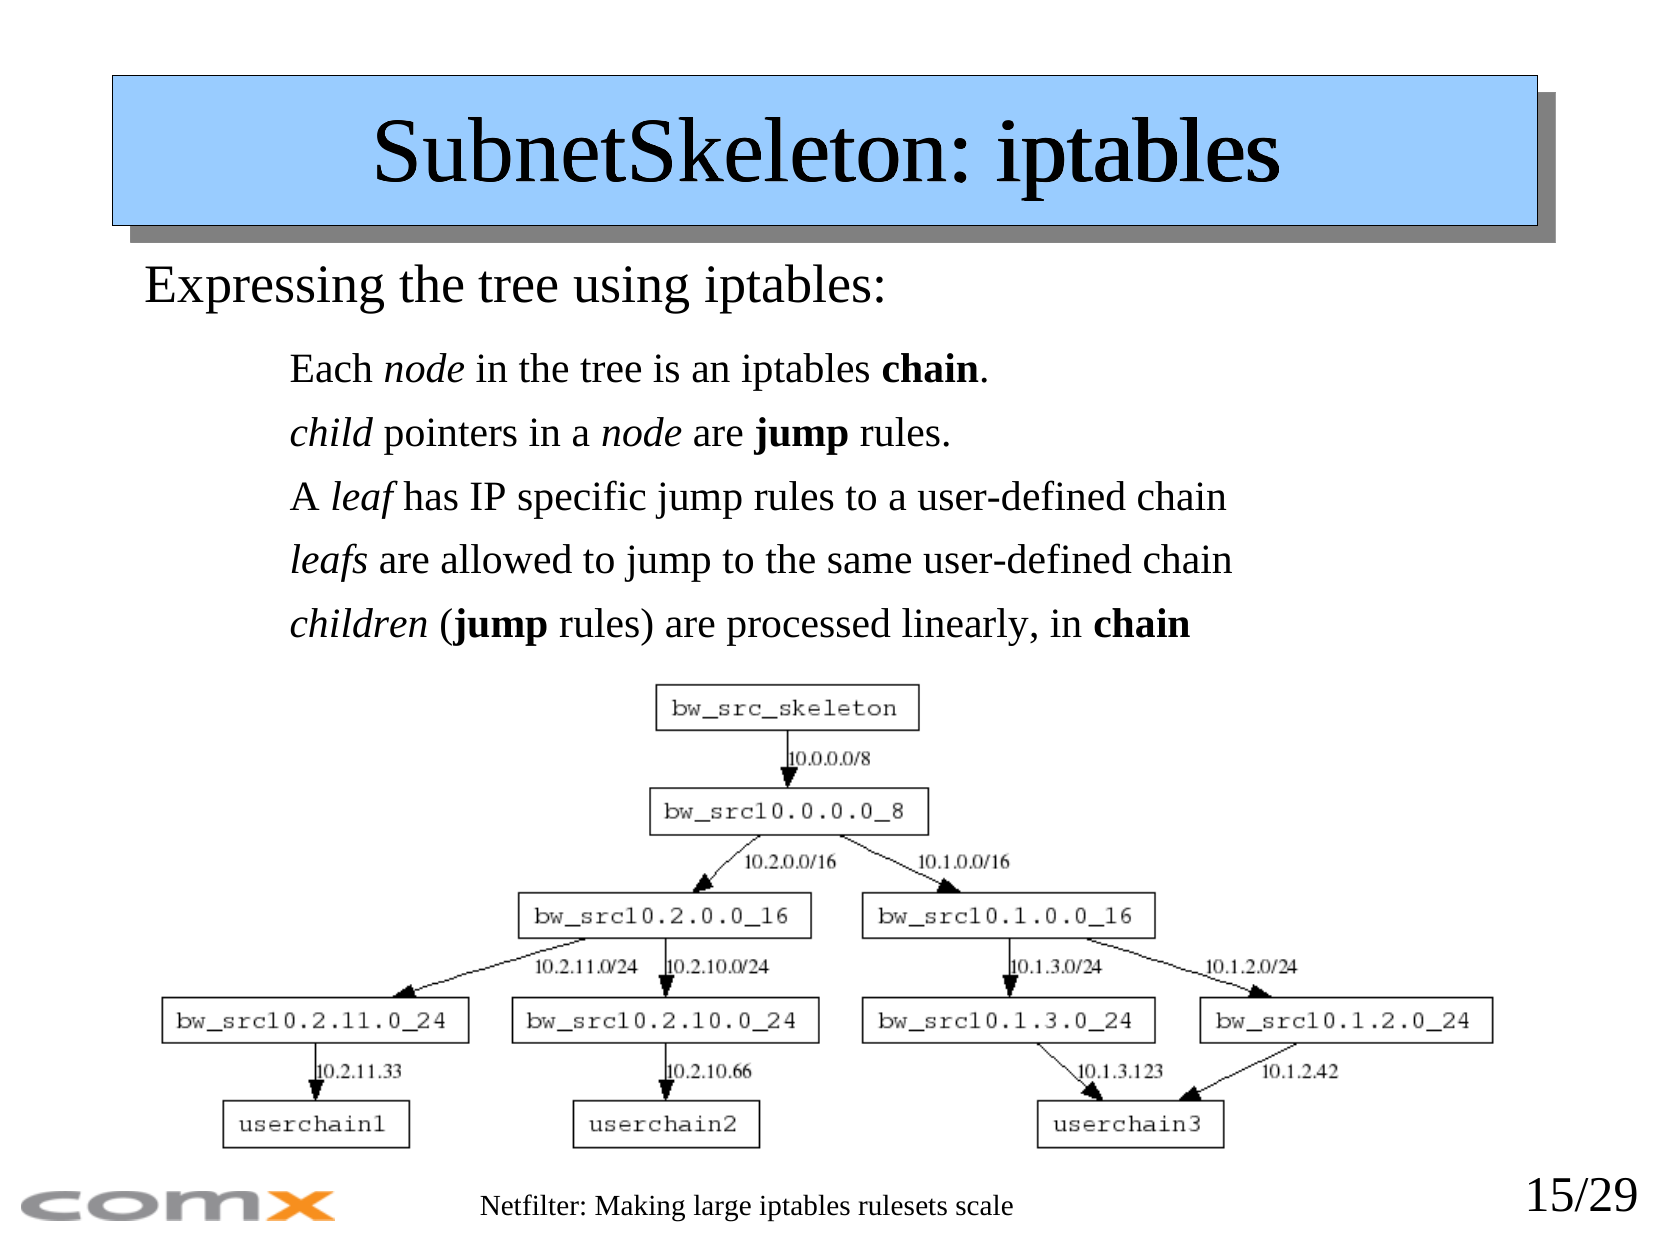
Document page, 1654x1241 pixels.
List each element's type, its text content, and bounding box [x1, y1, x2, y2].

picture [21, 1191, 335, 1221]
title SubnetSkeleton: iptables [116, 90, 1538, 211]
list Expressing the tree using iptables: Each node in the tree is an iptables chain. child pointers in a node are jump rules. A leaf has IP specific jump rules to a user-defined chain leafs are allowed to jump to the same user-defined chain children (jump rules) are processed linearly, in chain [112, 250, 1538, 1084]
picture [154, 675, 1500, 1156]
